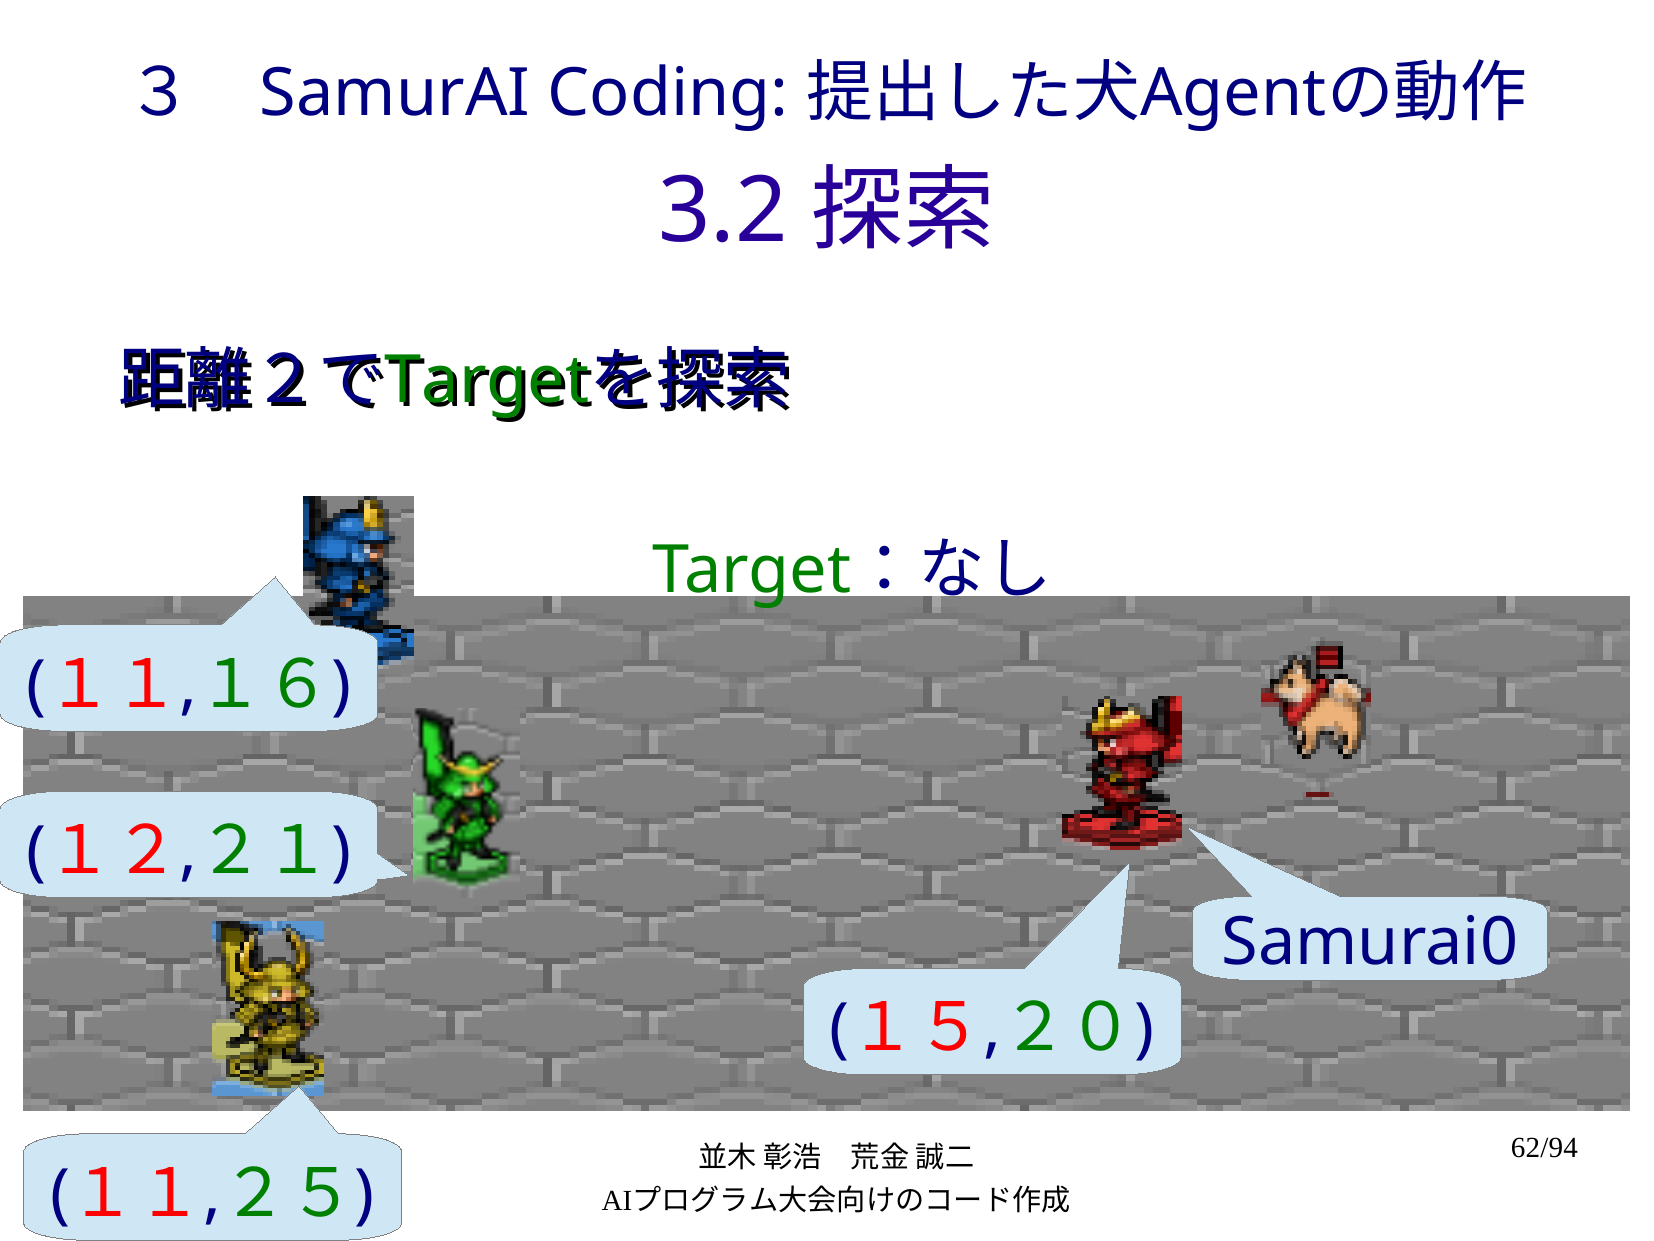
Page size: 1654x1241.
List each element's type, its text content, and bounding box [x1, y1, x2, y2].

title ３ SamurAI Coding: 提出した犬Agentの動作3.2 探索 [82, 49, 1571, 257]
text_box Target：なし [637, 507, 1158, 590]
text_box (１１,２５) [23, 1085, 402, 1241]
text_box (１５,２０) [803, 861, 1182, 1075]
text_box (１２,２１) [0, 791, 410, 898]
picture [23, 596, 252, 628]
text_box Samurai0 [1186, 826, 1548, 981]
picture [23, 496, 1630, 1111]
text_box (１１,１６) [0, 576, 378, 732]
list 距離２でTargetを探索 [118, 324, 1571, 596]
